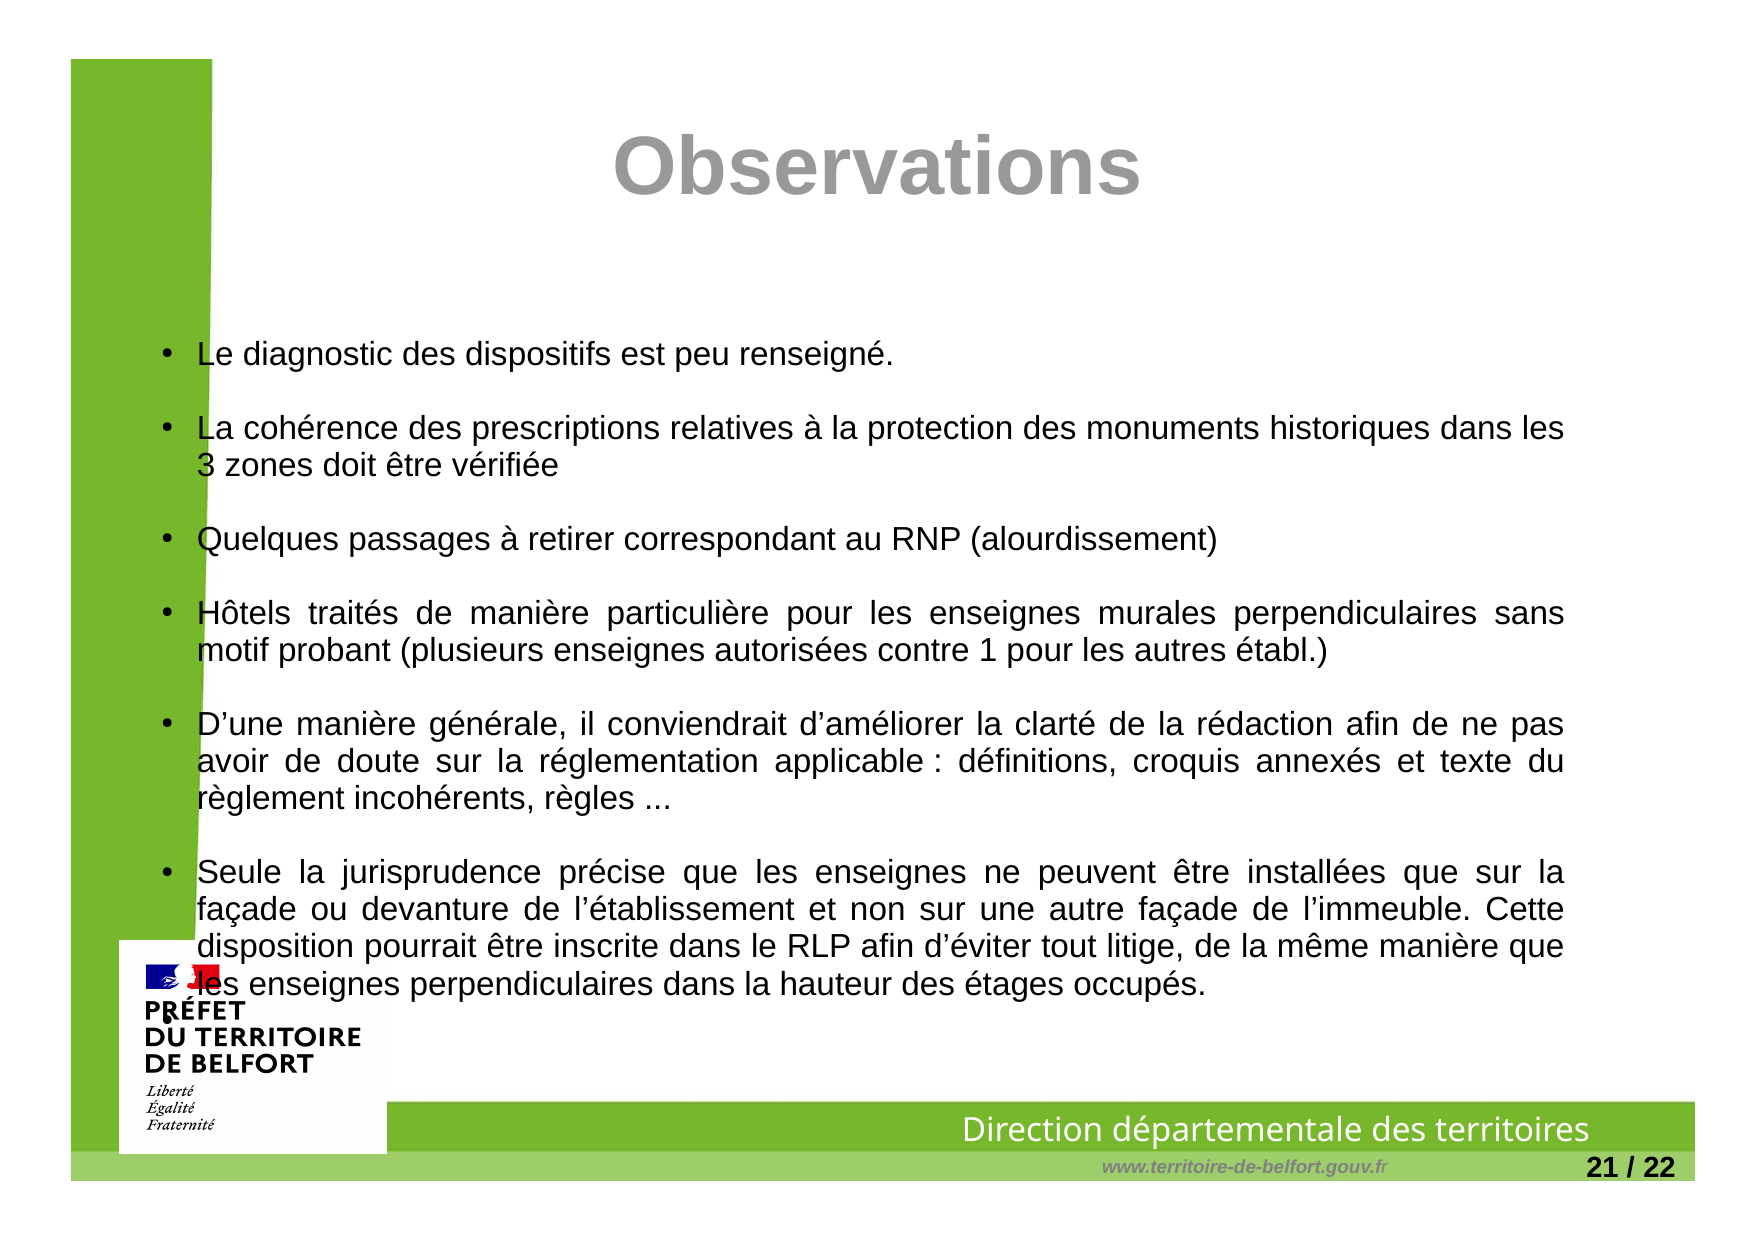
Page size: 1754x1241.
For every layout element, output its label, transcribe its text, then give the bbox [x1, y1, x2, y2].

title Observations [141, 72, 1615, 260]
picture [70, 59, 1695, 1181]
text_box Le diagnostic des dispositifs est peu renseigné. La cohérence des prescriptions relatives à la protection des monuments historiques dans les 3 zones doit être vérifiée Quelques passages à retirer correspondant au RNP (alourdissement) Hôtels traités de manière particulière pour les enseignes murales perpendiculaires sans motif probant (plusieurs enseignes autorisées contre 1 pour les autres établ.) D’une manière générale, il conviendrait d’améliorer la clarté de la rédaction afin de ne pas avoir de doute sur la réglementation applicable : définitions, croquis annexés et texte du règlement incohérents, règles ... Seule la jurisprudence précise que les enseignes ne peuvent être installées que sur la façade ou devanture de l’établissement et non sur une autre façade de l’immeuble. Cette disposition pourrait être inscrite dans le RLP afin d’éviter tout litige, de la même manière que les enseignes perpendiculaires dans la hauteur des étages occupés. [146, 291, 1582, 1152]
